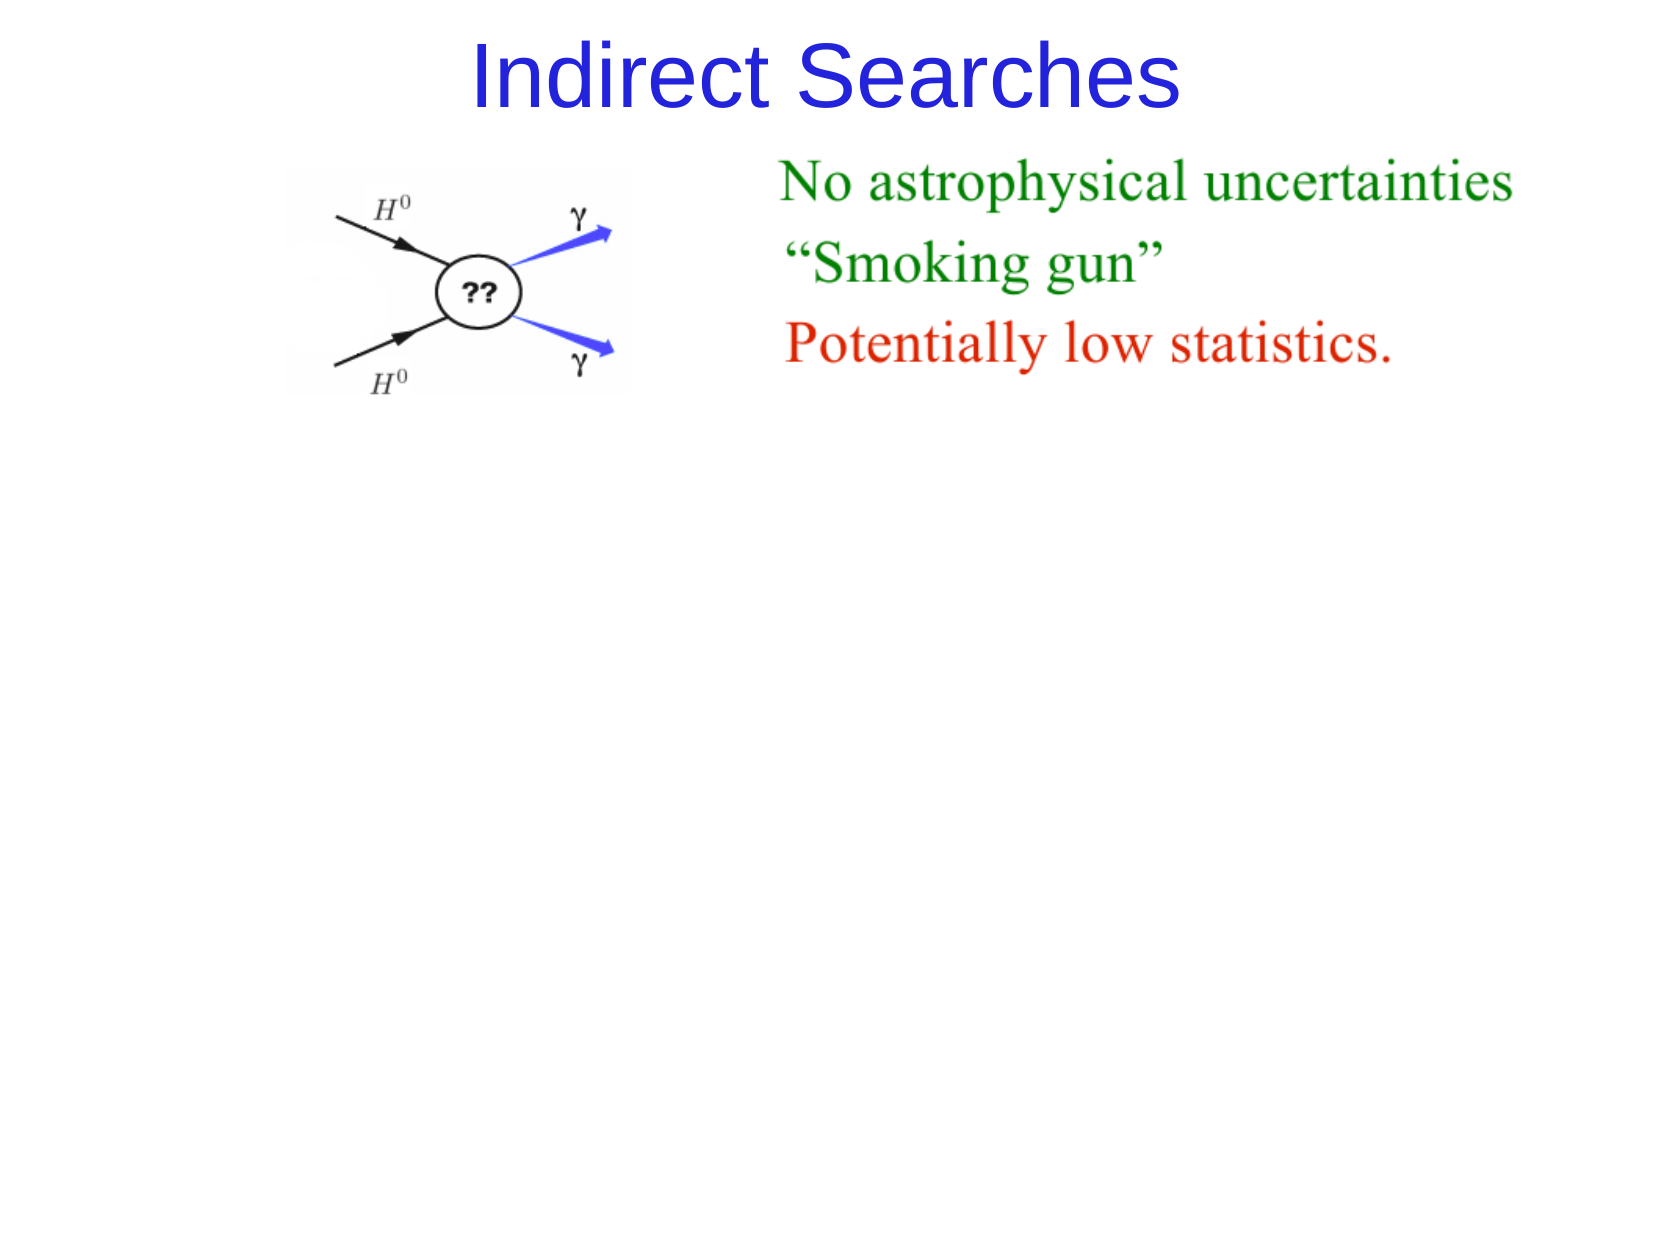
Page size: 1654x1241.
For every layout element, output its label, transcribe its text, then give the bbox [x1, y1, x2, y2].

picture [775, 147, 1561, 384]
picture [285, 167, 631, 429]
title Indirect Searches [82, 0, 1571, 180]
